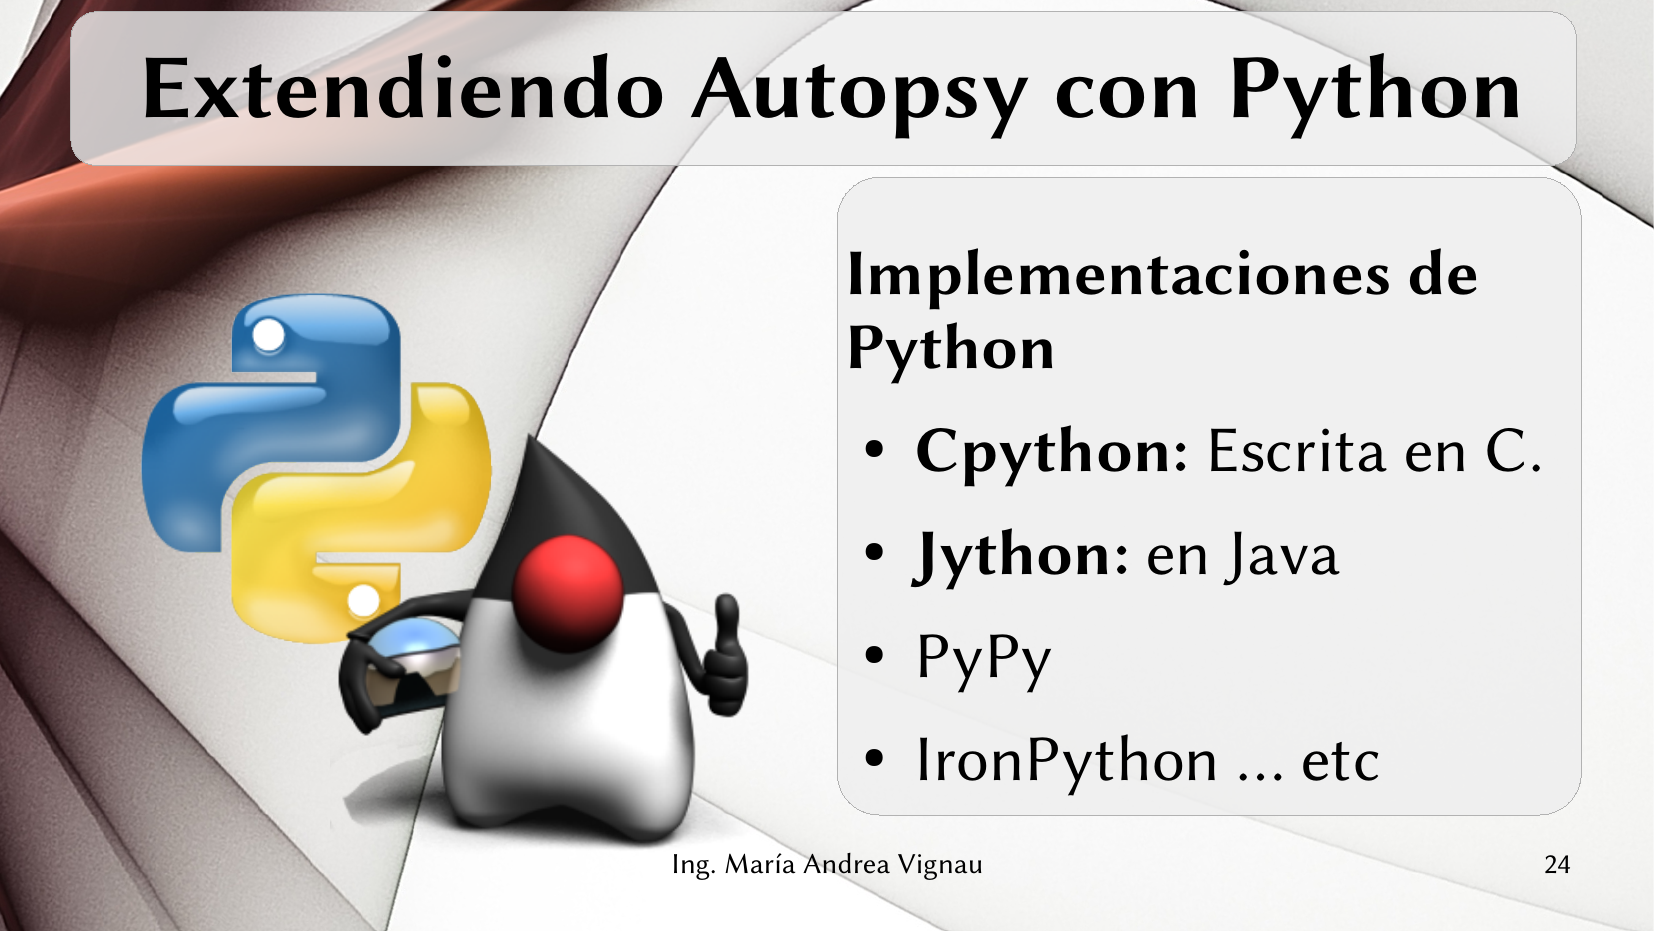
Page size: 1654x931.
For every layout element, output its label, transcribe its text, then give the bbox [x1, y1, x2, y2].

picture [0, 0, 1654, 931]
title Extendiendo Autopsy con Python [82, 10, 1583, 166]
list Implementaciones de Python Cpython: Escrita en C. Jython: en Java PyPy IronPython … etc [845, 236, 1572, 804]
